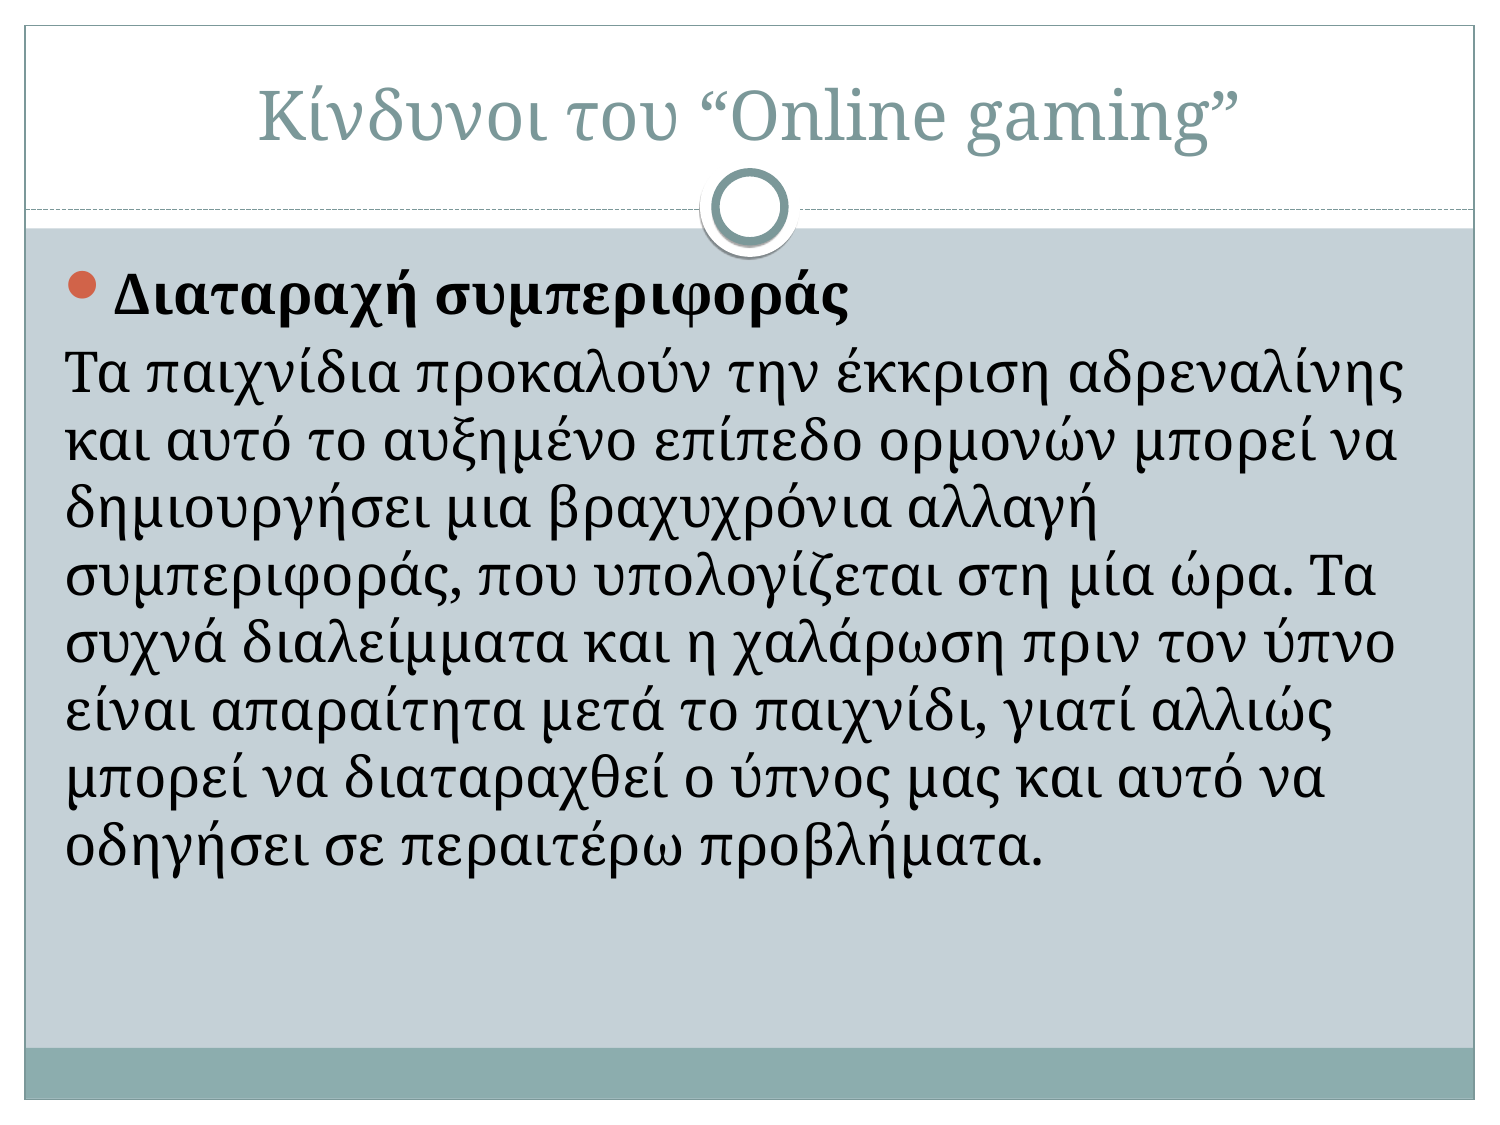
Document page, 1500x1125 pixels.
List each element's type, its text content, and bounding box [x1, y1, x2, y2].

title Κίνδυνοι του “Online gaming” [49, 37, 1450, 162]
list Διαταραχή συμπεριφοράς Τα παιχνίδια προκαλούν την έκκριση αδρεναλίνης και αυτό το αυξημένο επίπεδο ορμονών μπορεί να δημιουργήσει μια βραχυχρόνια αλλαγή συμπεριφοράς, που υπολογίζεται στη μία ώρα. Τα συχνά διαλείμματα και η χαλάρωση πριν τον ύπνο είναι απαραίτητα μετά το παιχνίδι, γιατί αλλιώς μπορεί να διαταραχθεί ο ύπνος μας και αυτό να οδηγήσει σε περαιτέρω προβλήματα. [49, 250, 1445, 1001]
